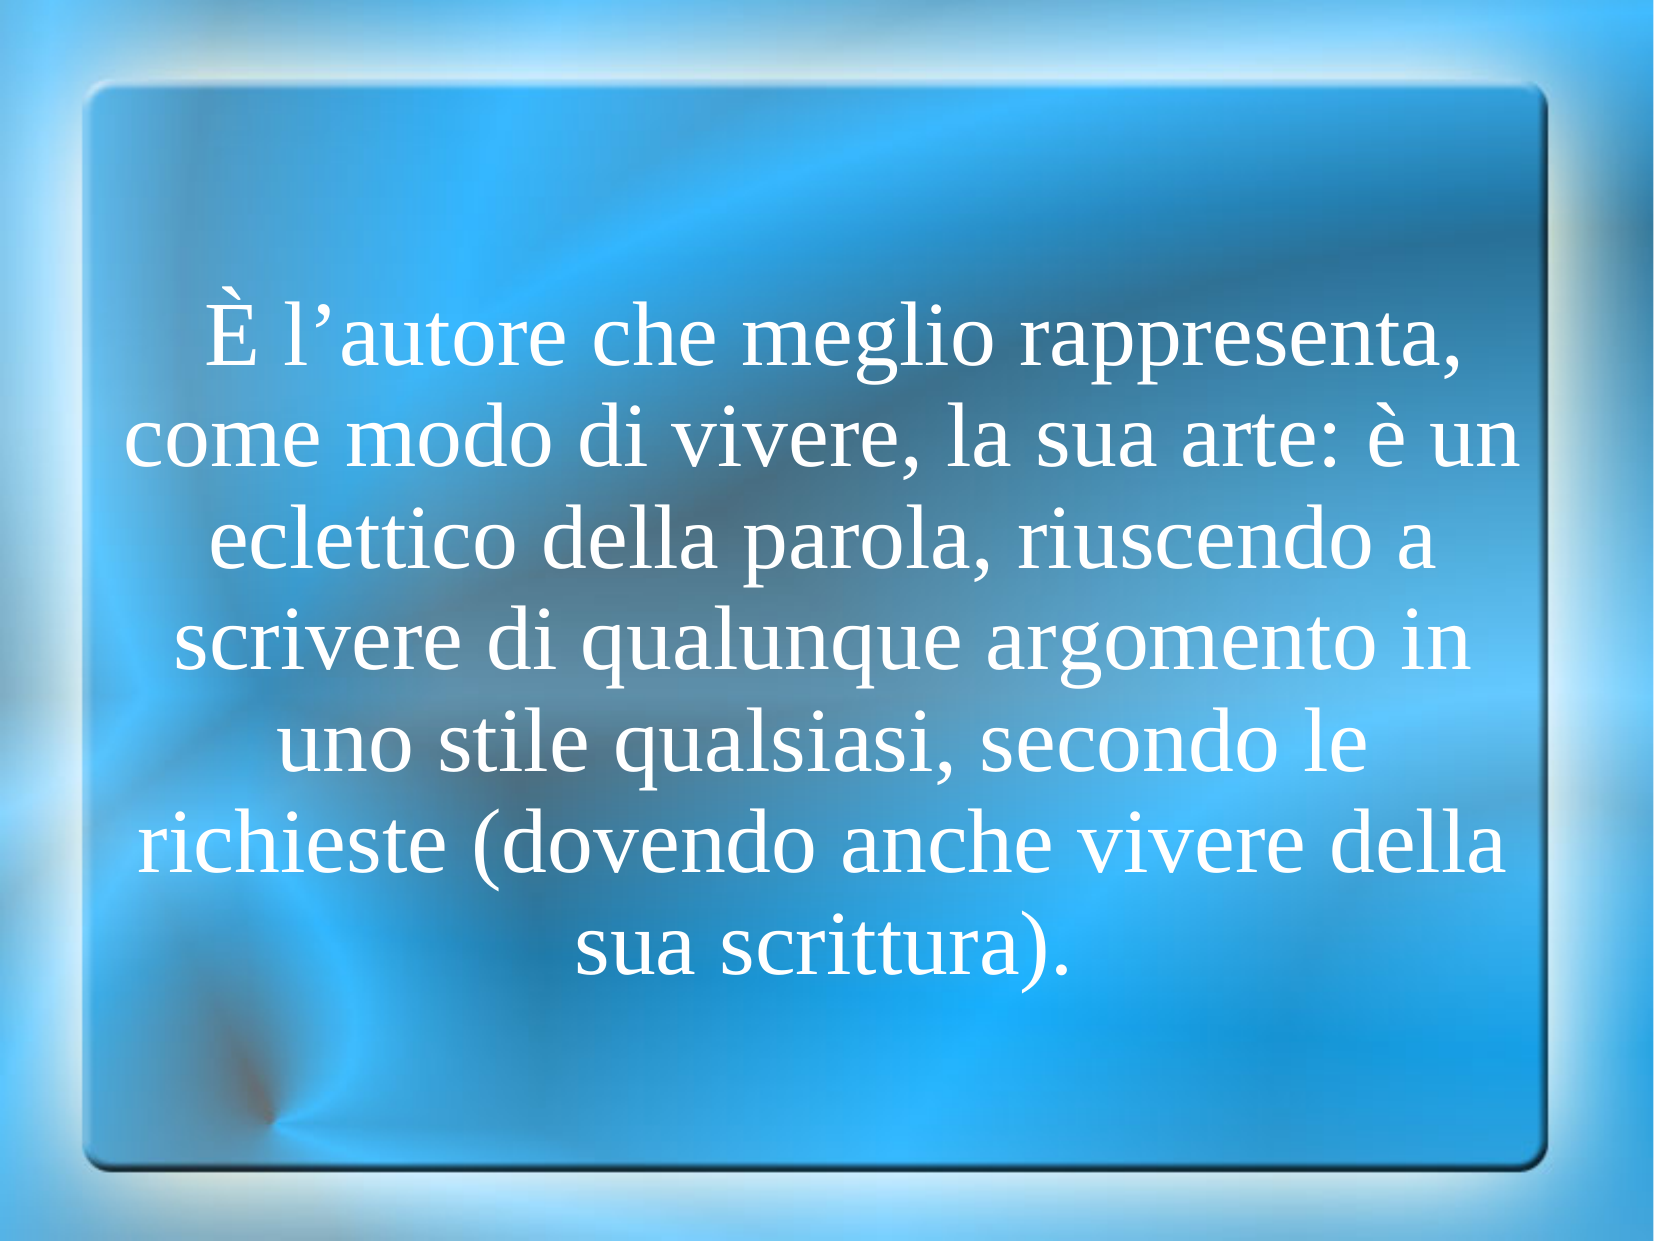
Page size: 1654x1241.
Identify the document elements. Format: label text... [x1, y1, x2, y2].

title È l’autore che meglio rappresenta, come modo di vivere, la sua arte: è un eclettico della parola, riuscendo a scrivere di qualunque argomento in uno stile qualsiasi, secondo le richieste (dovendo anche vivere della sua scrittura). [118, 283, 1531, 995]
picture [0, 0, 1654, 1241]
